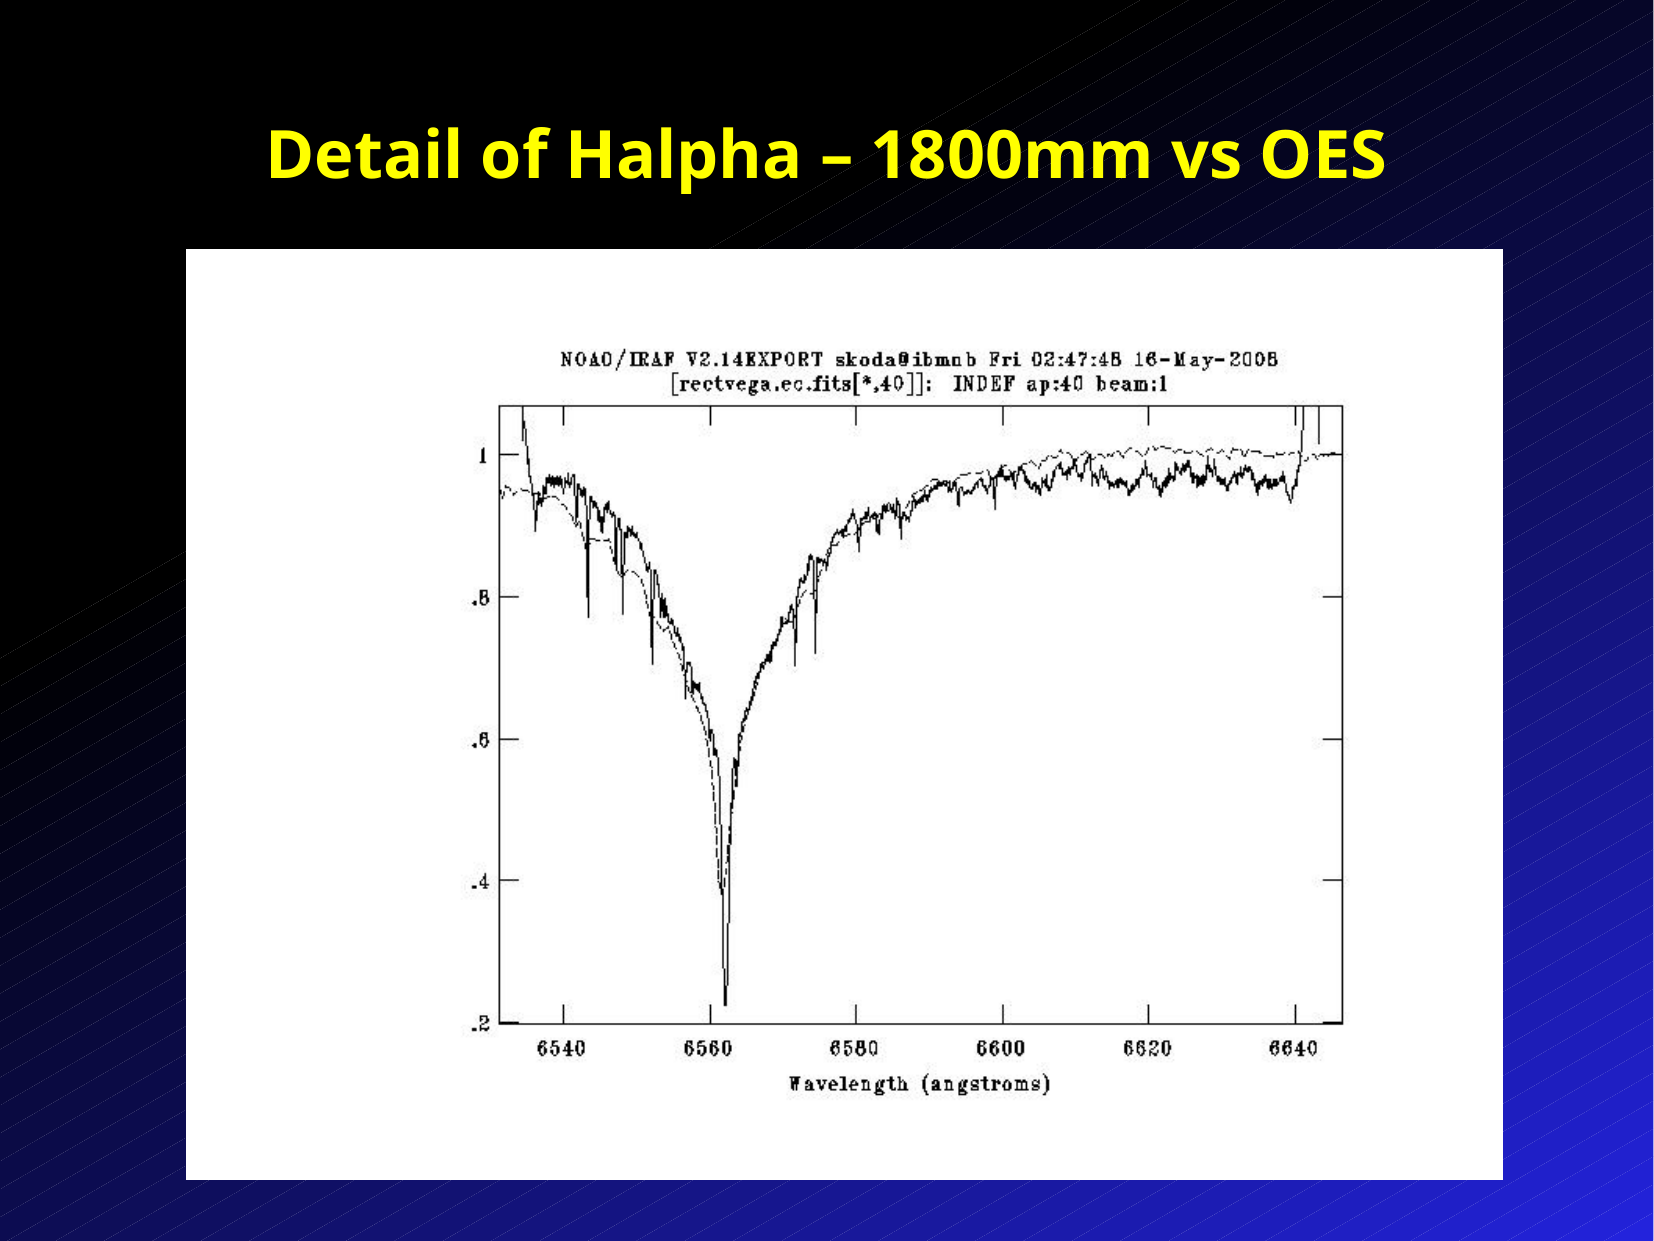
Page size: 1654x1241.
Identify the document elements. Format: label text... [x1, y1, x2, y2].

title Detail of Halpha – 1800mm vs OES [82, 49, 1571, 257]
picture [186, 249, 1503, 1180]
